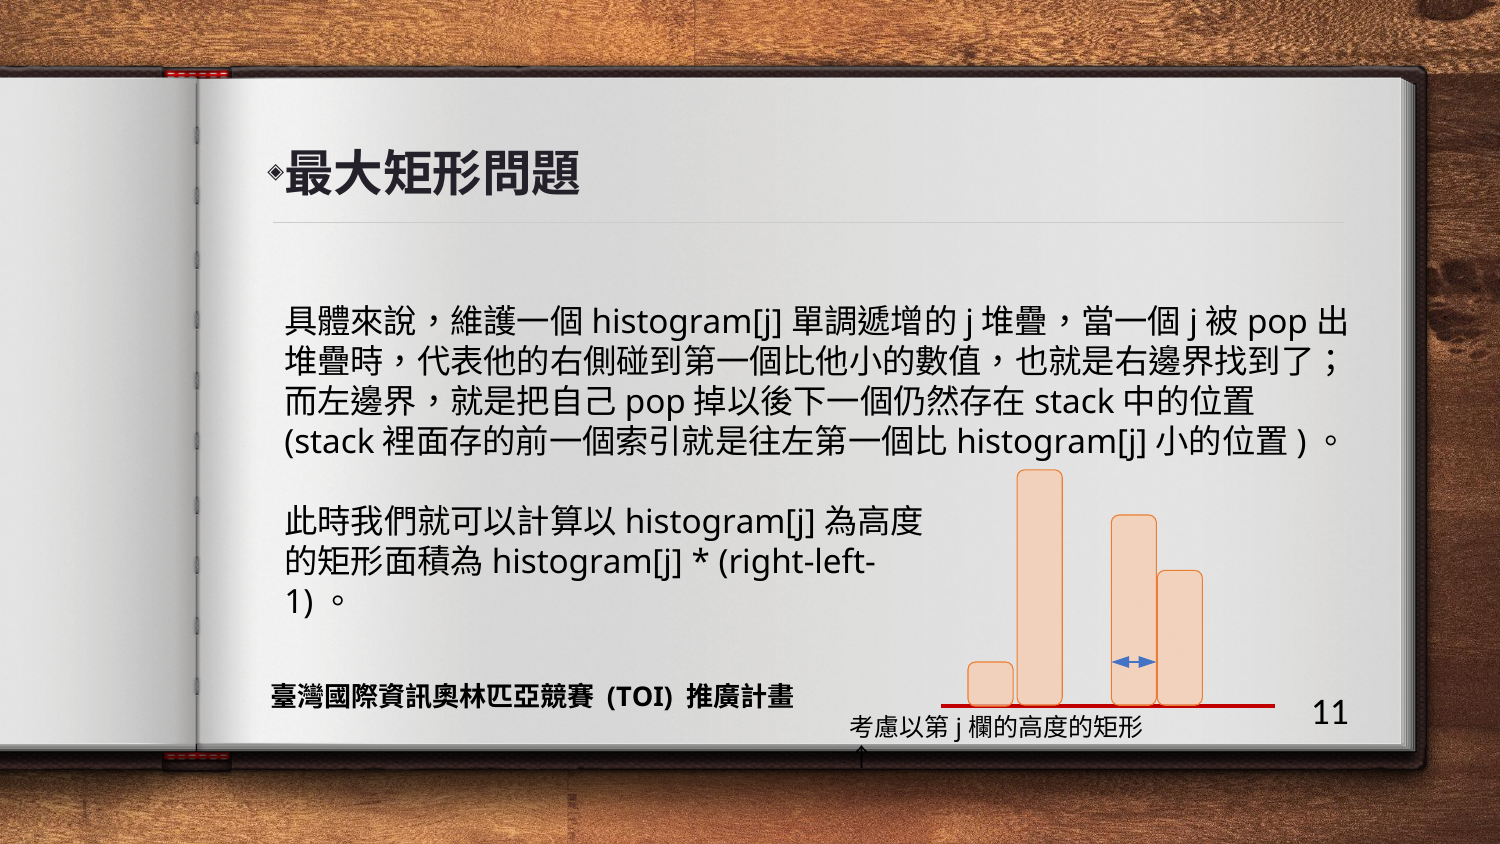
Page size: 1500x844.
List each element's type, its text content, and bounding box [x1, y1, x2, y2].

text_box 考慮以第j欄的高度的矩形↑ [834, 703, 1180, 749]
list 最大矩形問題 [252, 126, 1194, 216]
text_box [967, 662, 1014, 703]
text_box [1111, 515, 1203, 706]
text_box 此時我們就可以計算以histogram[j]為高度的矩形面積為histogram[j] * (right-left-1)。 [269, 493, 944, 628]
text_box [1295, 672, 1386, 737]
text_box [1017, 469, 1063, 703]
text_box 具體來說，維護一個histogram[j]單調遞增的j堆疊，當一個j被pop出堆疊時，代表他的右側碰到第一個比他小的數值，也就是右邊界找到了；而左邊界，就是把自己pop掉以後下一個仍然存在stack中的位置 (stack裡面存的前一個索引就是往左第一個比histogram[j]小的位置)。 [269, 293, 1367, 470]
